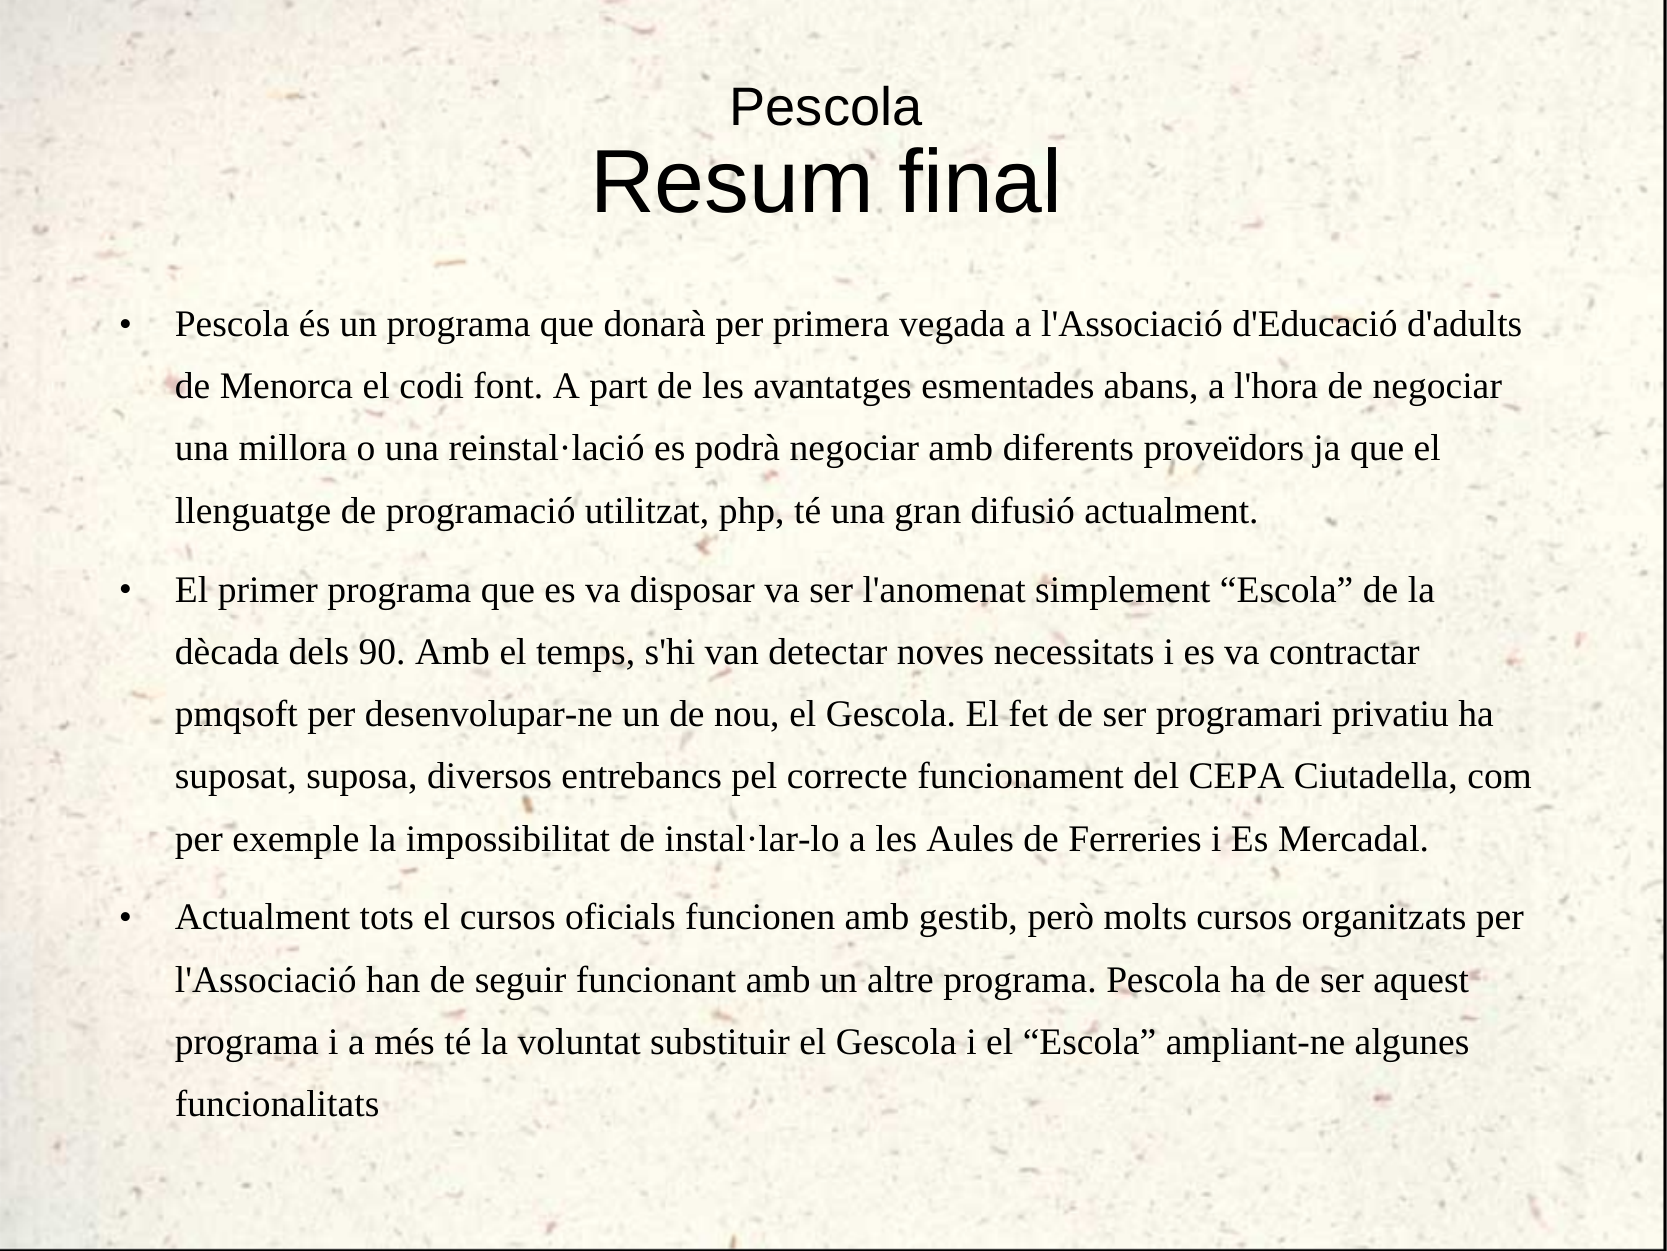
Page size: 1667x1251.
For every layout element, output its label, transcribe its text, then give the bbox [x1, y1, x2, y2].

title Pescola Resum final [118, 45, 1535, 266]
list Pescola és un programa que donarà per primera vegada a l'Associació d'Educació d'adults de Menorca el codi font. A part de les avantatges esmentades abans, a l'hora de negociar una millora o una reinstal·lació es podrà negociar amb diferents proveïdors ja que el llenguatge de programació utilitzat, php, té una gran difusió actualment. El primer programa que es va disposar va ser l'anomenat simplement “Escola” de la dècada dels 90. Amb el temps, s'hi van detectar noves necessitats i es va contractar pmqsoft per desenvolupar-ne un de nou, el Gescola. El fet de ser programari privatiu ha suposat, suposa, diversos entrebancs pel correcte funcionament del CEPA Ciutadella, com per exemple la impossibilitat de instal·lar-lo a les Aules de Ferreries i Es Mercadal. Actualment tots el cursos oficials funcionen amb gestib, però molts cursos organitzats per l'Associació han de seguir funcionant amb un altre programa. Pescola ha de ser aquest programa i a més té la voluntat substituir el Gescola i el “Escola” ampliant-ne algunes funcionalitats [118, 282, 1536, 1124]
picture [0, 0, 1667, 1251]
